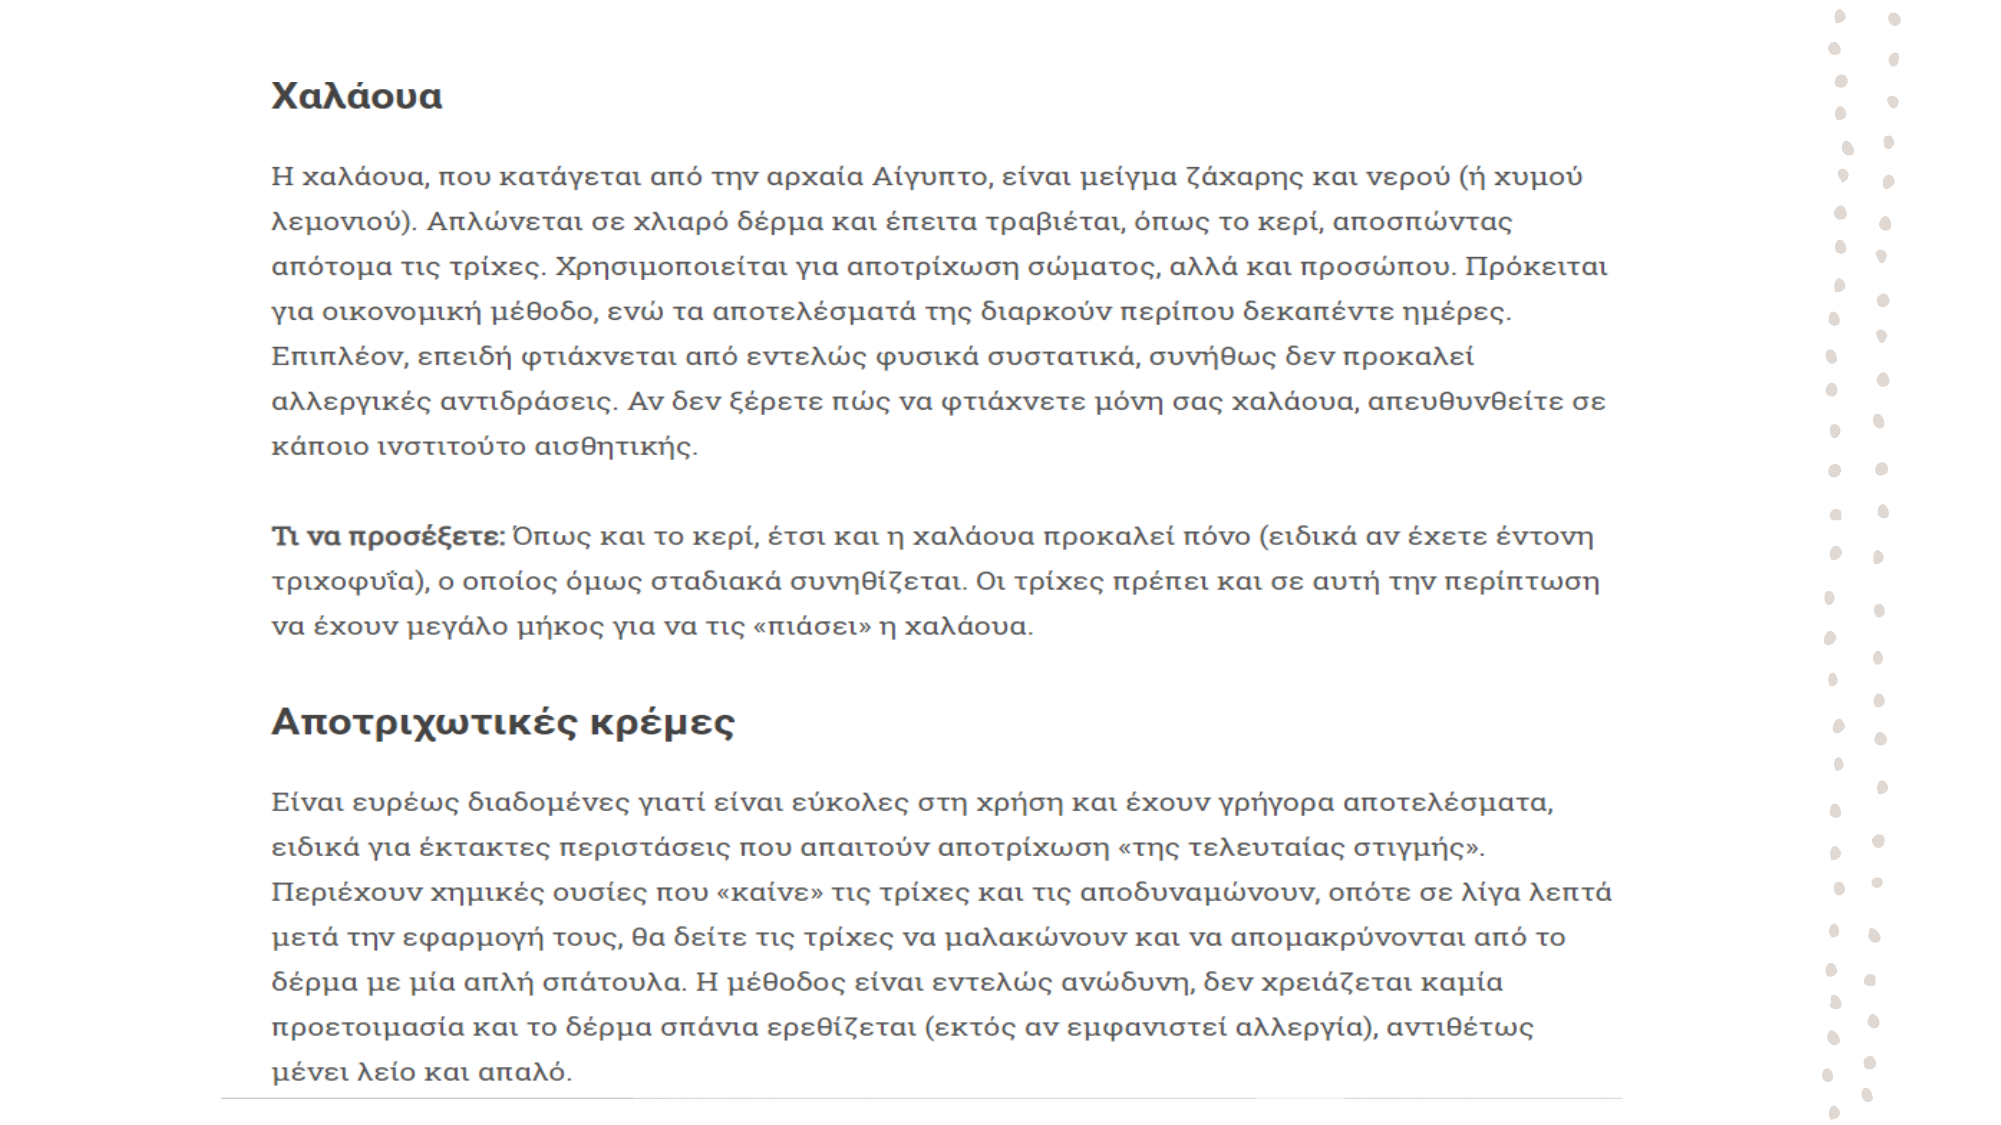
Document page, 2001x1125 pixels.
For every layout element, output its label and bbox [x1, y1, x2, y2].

picture [221, 82, 1623, 1100]
